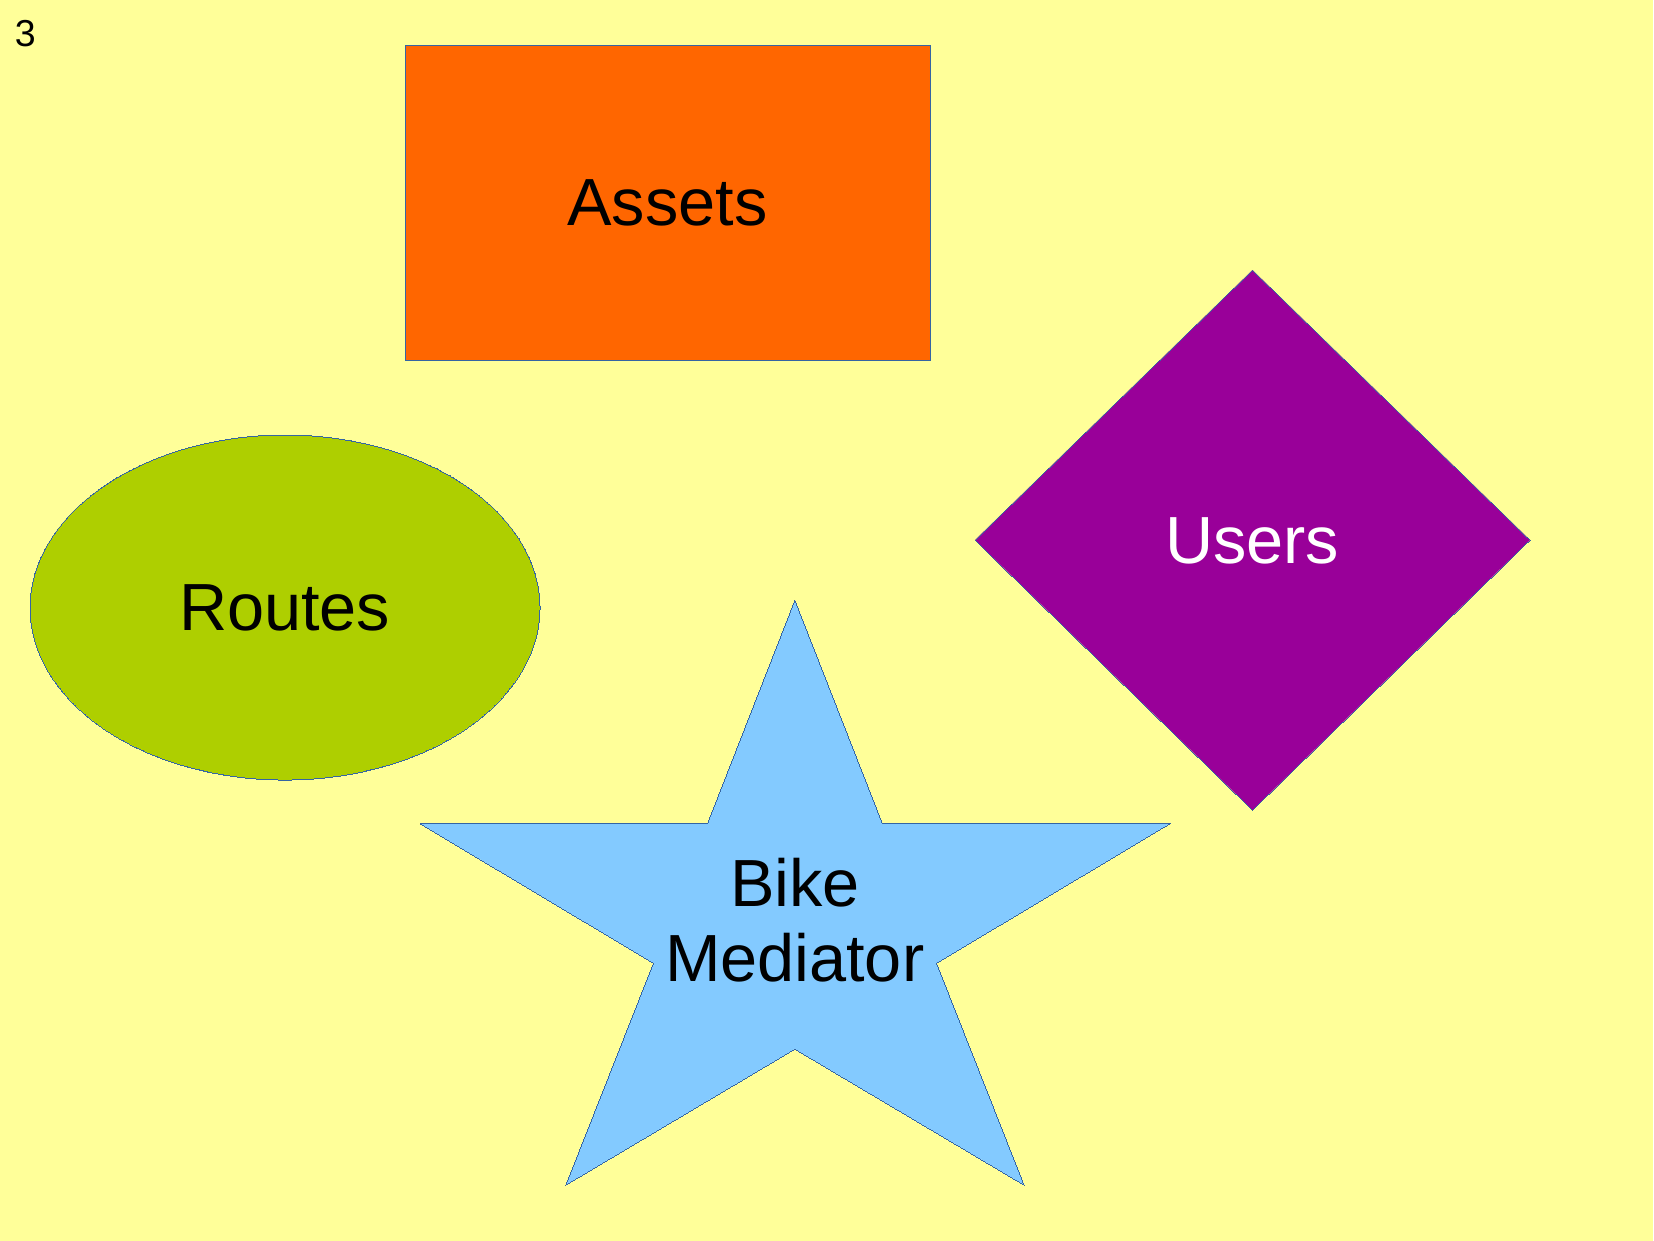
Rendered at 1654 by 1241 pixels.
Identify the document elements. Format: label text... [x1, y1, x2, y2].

text_box <number> [0, 5, 658, 76]
text_box Routes [30, 435, 541, 781]
text_box Users [975, 270, 1531, 811]
text_box Assets [405, 45, 931, 361]
text_box Bike Mediator [420, 600, 1171, 1186]
